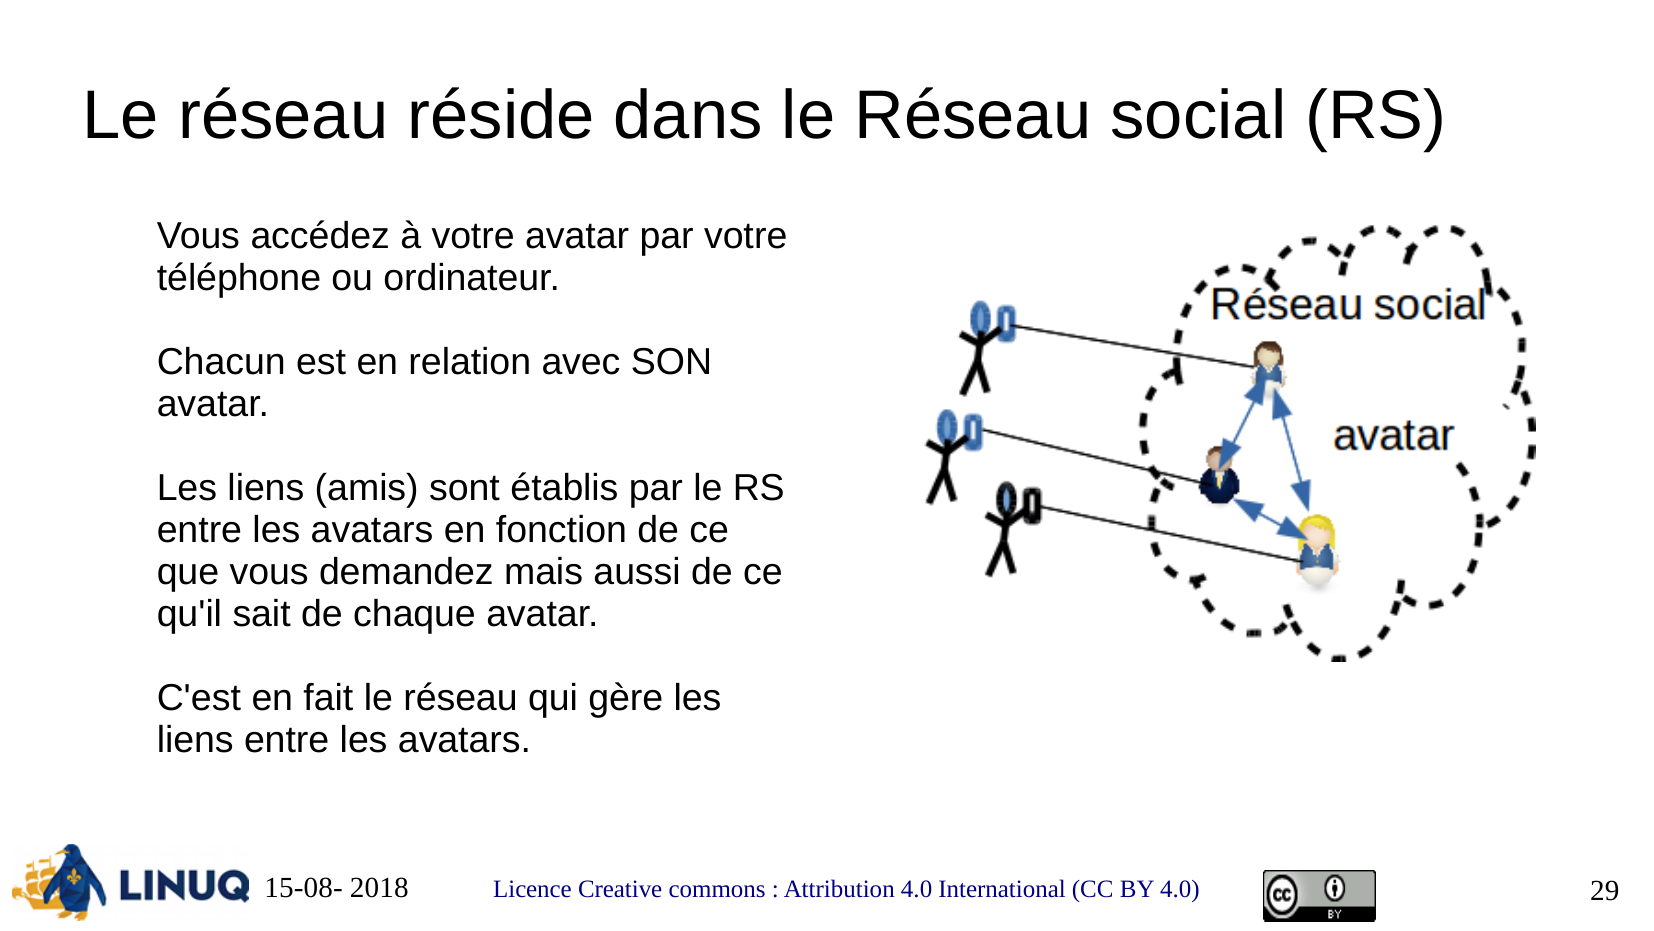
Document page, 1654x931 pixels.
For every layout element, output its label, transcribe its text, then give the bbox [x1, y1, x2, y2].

text_box Vous accédez à votre avatar par votre téléphone ou ordinateur. Chacun est en relation avec SON avatar. Les liens (amis) sont établis par le RS entre les avatars en fonction de ce que vous demandez mais aussi de ce qu'il sait de chaque avatar. C'est en fait le réseau qui gère les liens entre les avatars. [142, 207, 804, 768]
picture [923, 224, 1536, 662]
title Le réseau réside dans le Réseau social (RS) [82, 37, 1571, 193]
picture [11, 844, 249, 921]
picture [1263, 870, 1376, 922]
